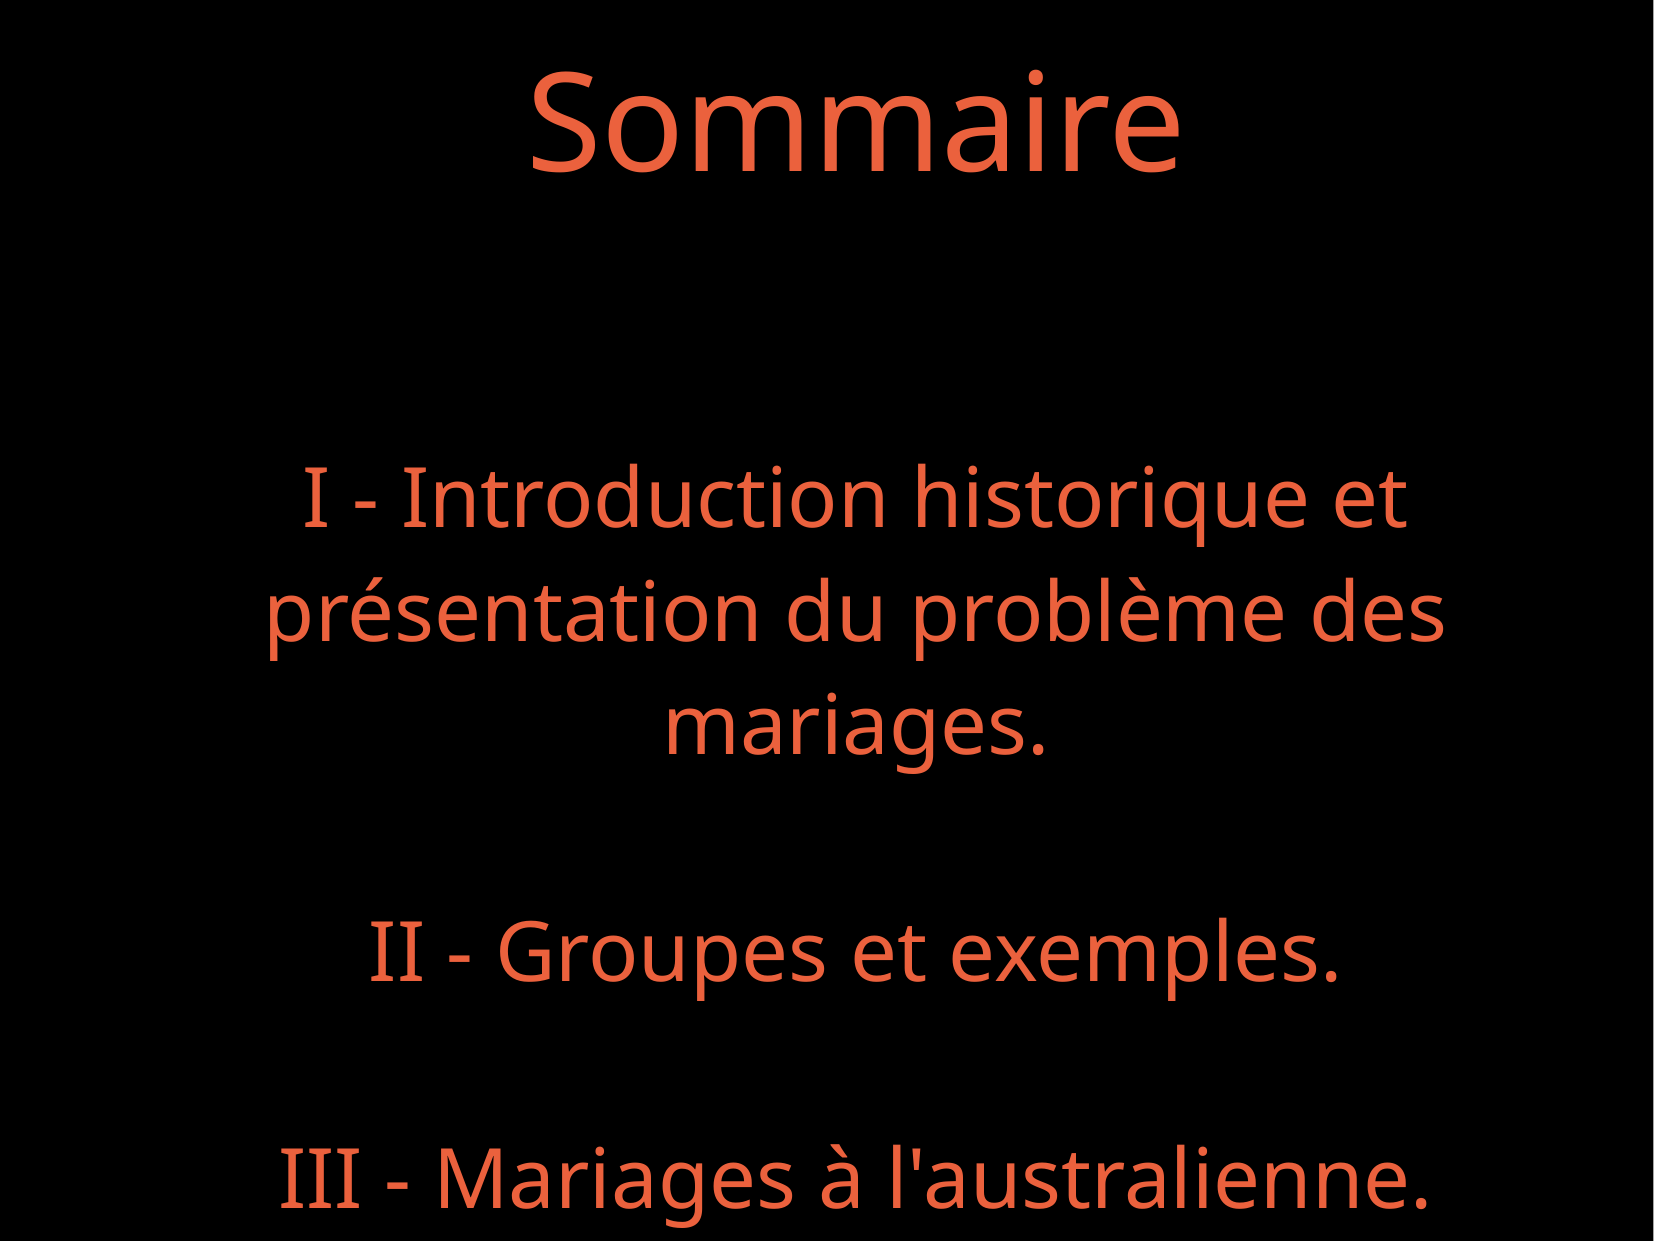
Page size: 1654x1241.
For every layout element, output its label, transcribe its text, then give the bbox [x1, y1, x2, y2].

text_box [622, 1186, 644, 1203]
text_box [465, 1182, 476, 1197]
text_box [519, 1186, 541, 1203]
text_box [829, 1186, 851, 1203]
text_box Sommaire I - Introduction historique et présentation du problème des mariages. II - Groupes et exemples. III - Mariages à l'australienne. [59, 17, 1654, 1182]
text_box [1135, 1186, 1157, 1203]
text_box [984, 1182, 1007, 1203]
text_box [0, 0, 1654, 1241]
text_box [670, 1182, 695, 1203]
text_box [934, 1186, 956, 1203]
